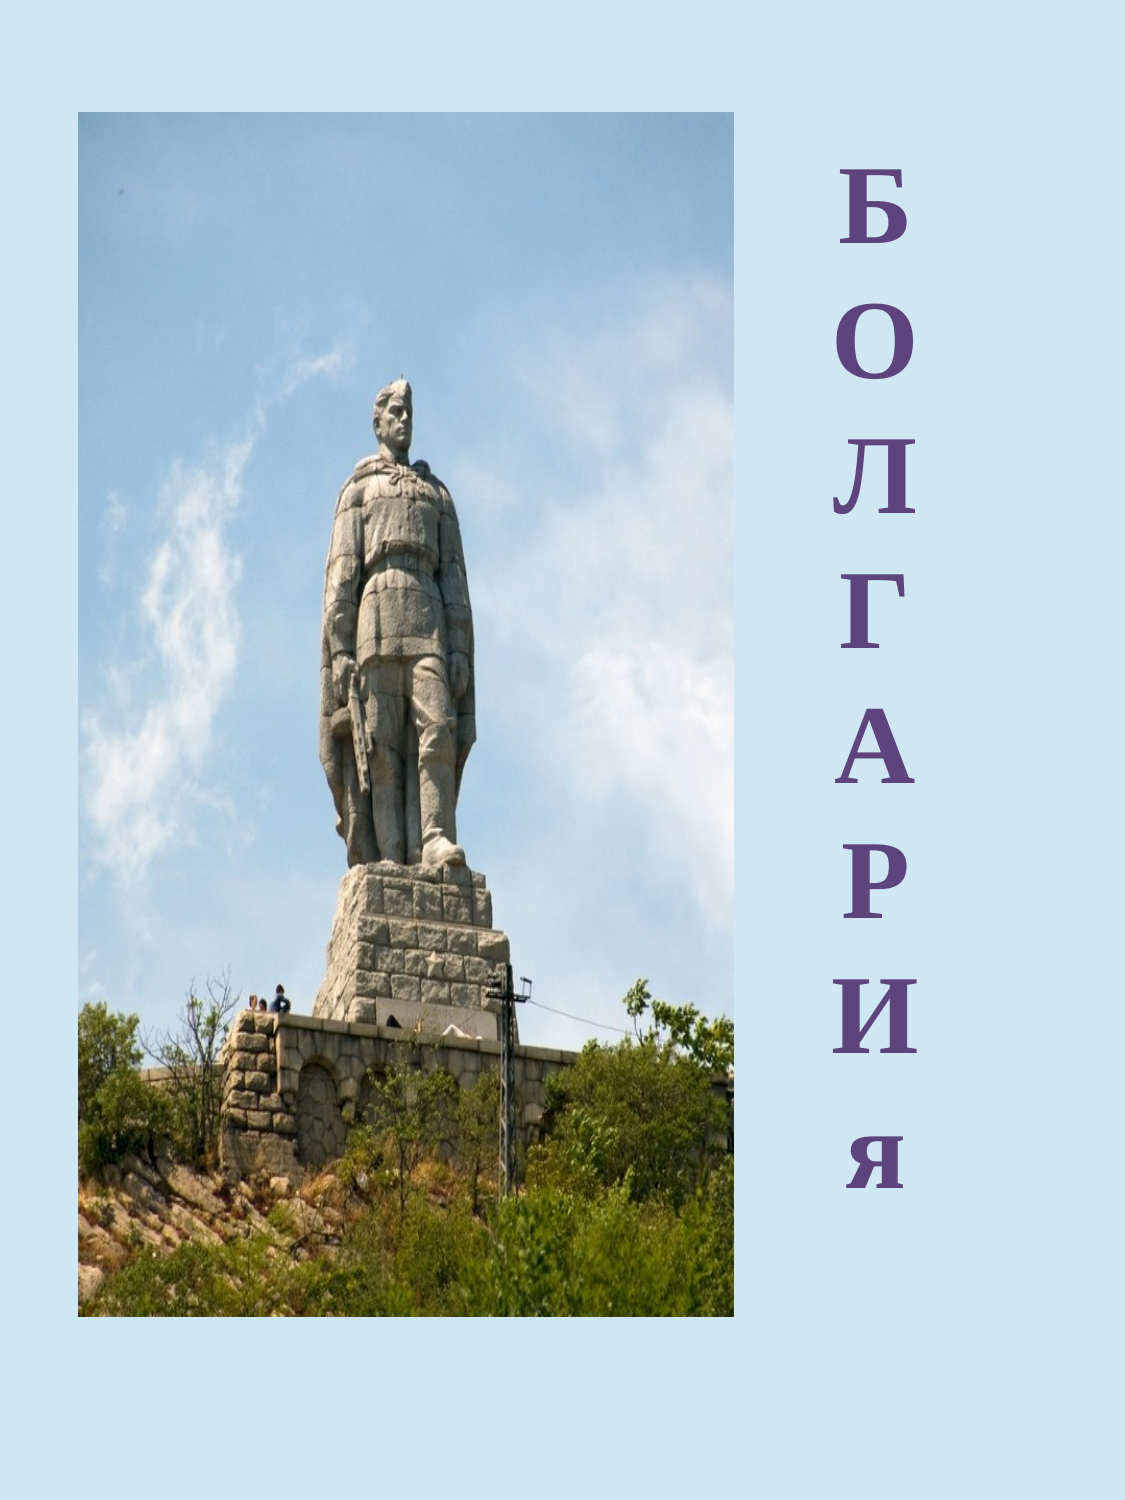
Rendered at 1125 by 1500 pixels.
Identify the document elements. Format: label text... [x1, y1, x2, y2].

text_box Б О Л Г А Р И я [786, 123, 964, 1219]
picture [78, 112, 734, 1317]
